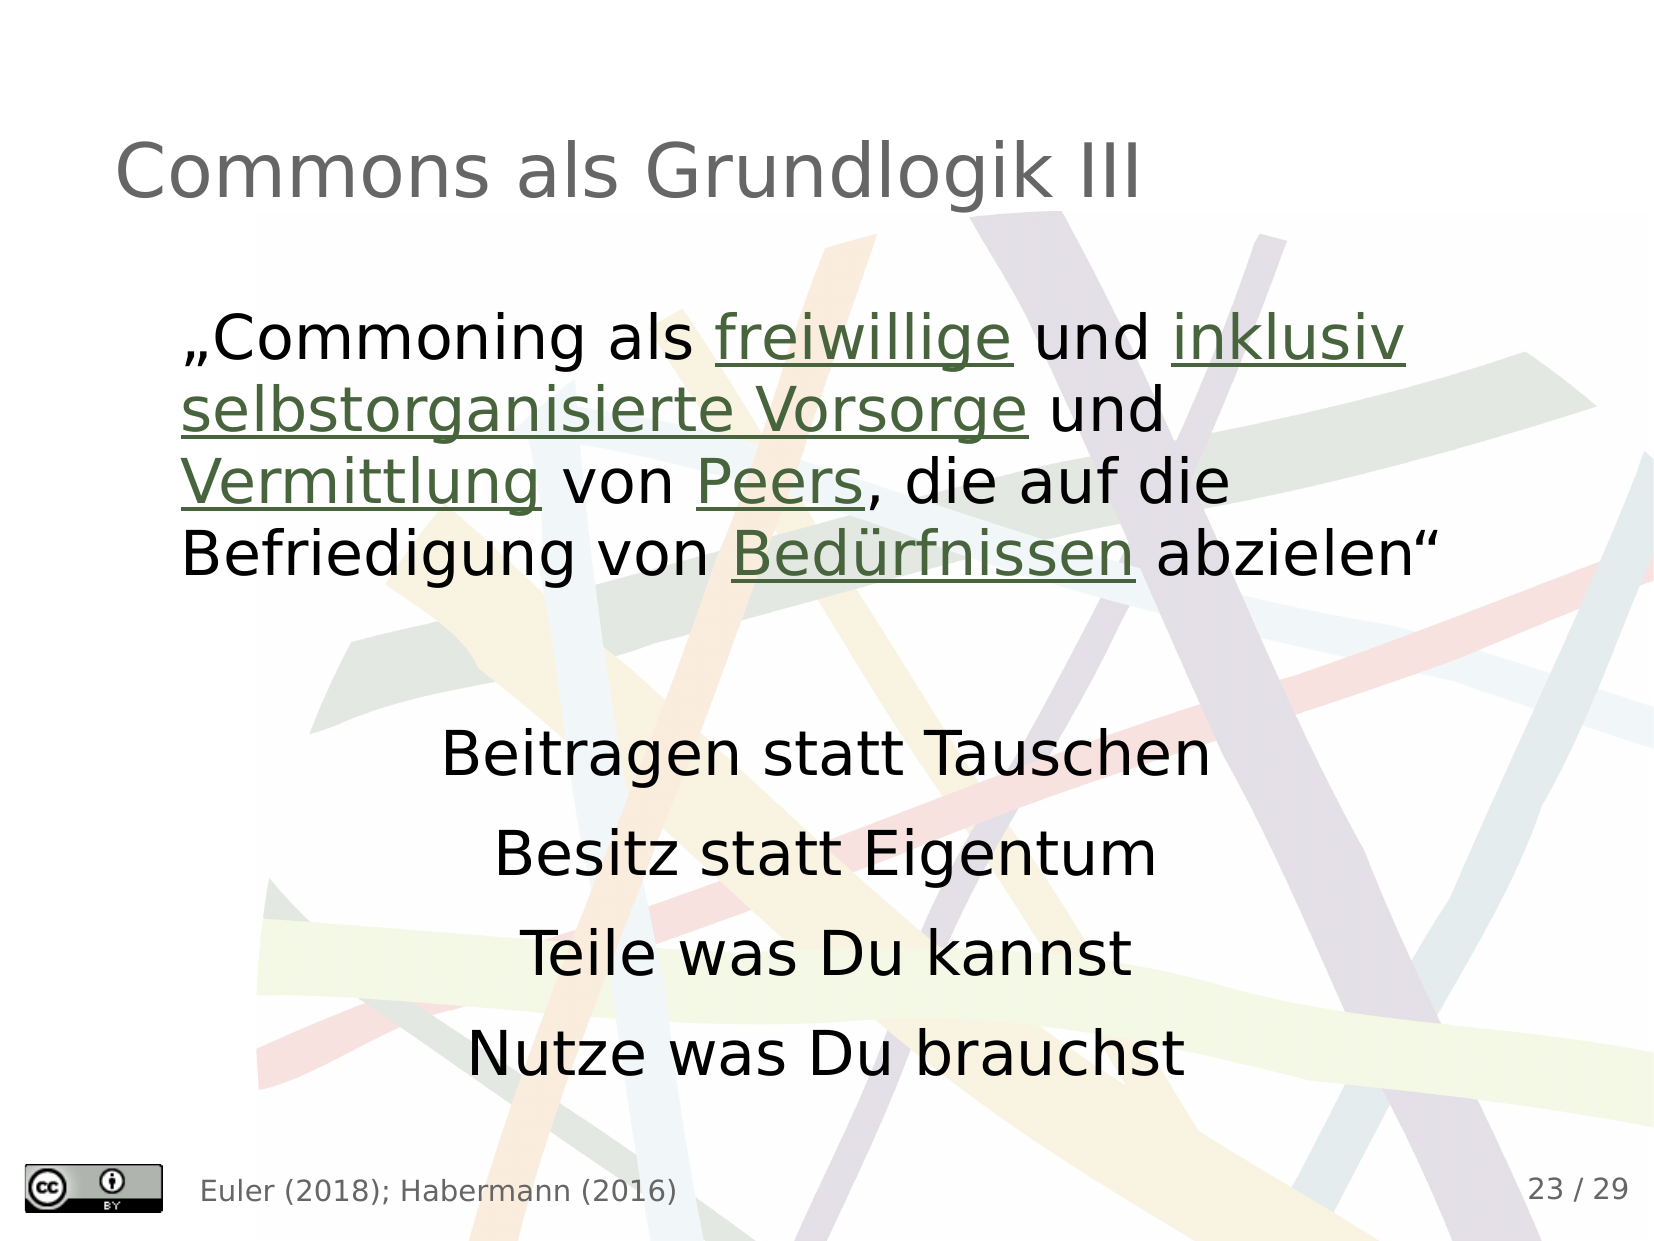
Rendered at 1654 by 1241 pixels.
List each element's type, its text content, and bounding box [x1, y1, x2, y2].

picture [24, 1164, 163, 1213]
title Commons als Grundlogik III [114, 73, 1539, 271]
text_box Euler (2018); Habermann (2016) [184, 1167, 1218, 1217]
list „Commoning als freiwillige und inklusiv selbstorganisierte Vorsorge und Vermittlung von Peers, die auf die Befriedigung von Bedürfnissen abzielen“ Beitragen statt Tauschen Besitz statt Eigentum Teile was Du kannst Nutze was Du brauchst [114, 302, 1539, 1102]
